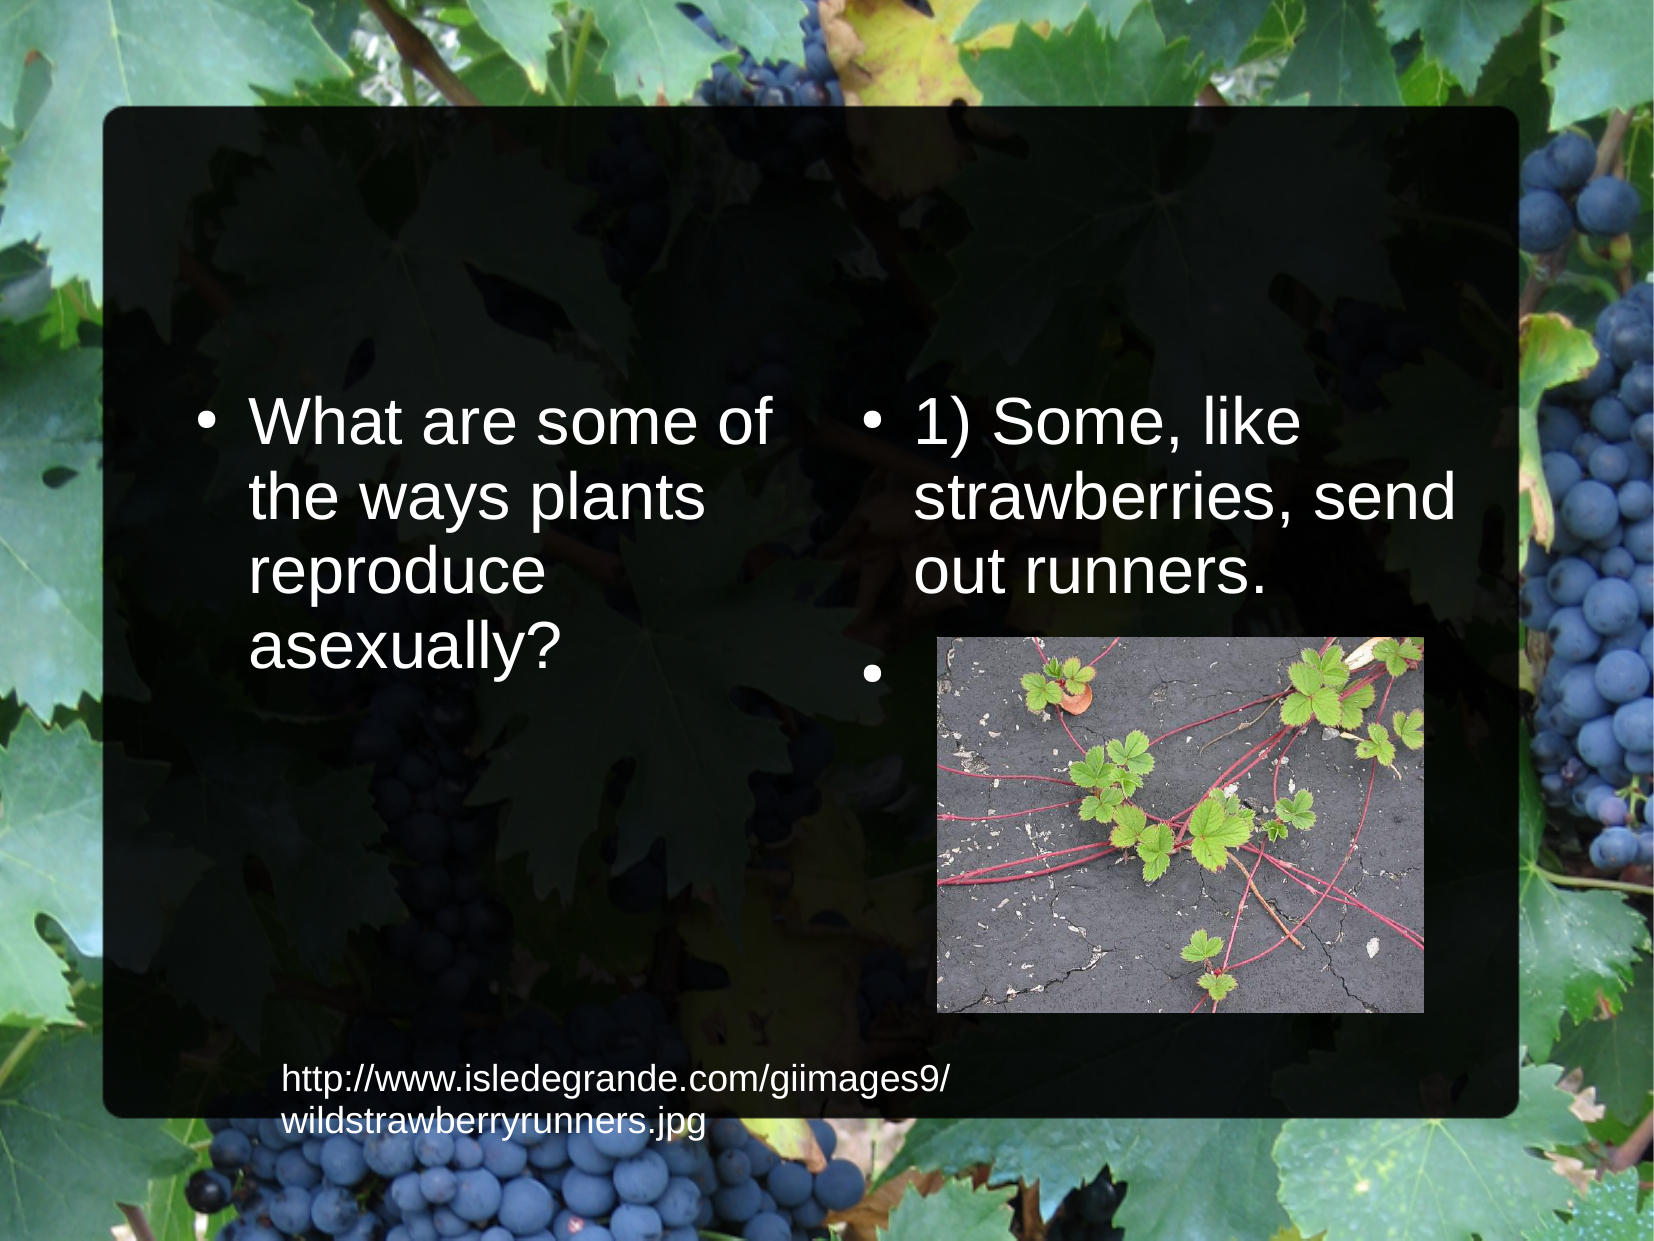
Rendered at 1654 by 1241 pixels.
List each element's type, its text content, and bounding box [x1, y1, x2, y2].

list What are some of the ways plants reproduce asexually? [177, 383, 812, 1078]
picture [0, 0, 1654, 1241]
list 1) Some, like strawberries, send out runners. [842, 383, 1477, 1078]
text_box http://www.isledegrande.com/giimages9/wildstrawberryrunners.jpg [266, 1050, 1388, 1107]
